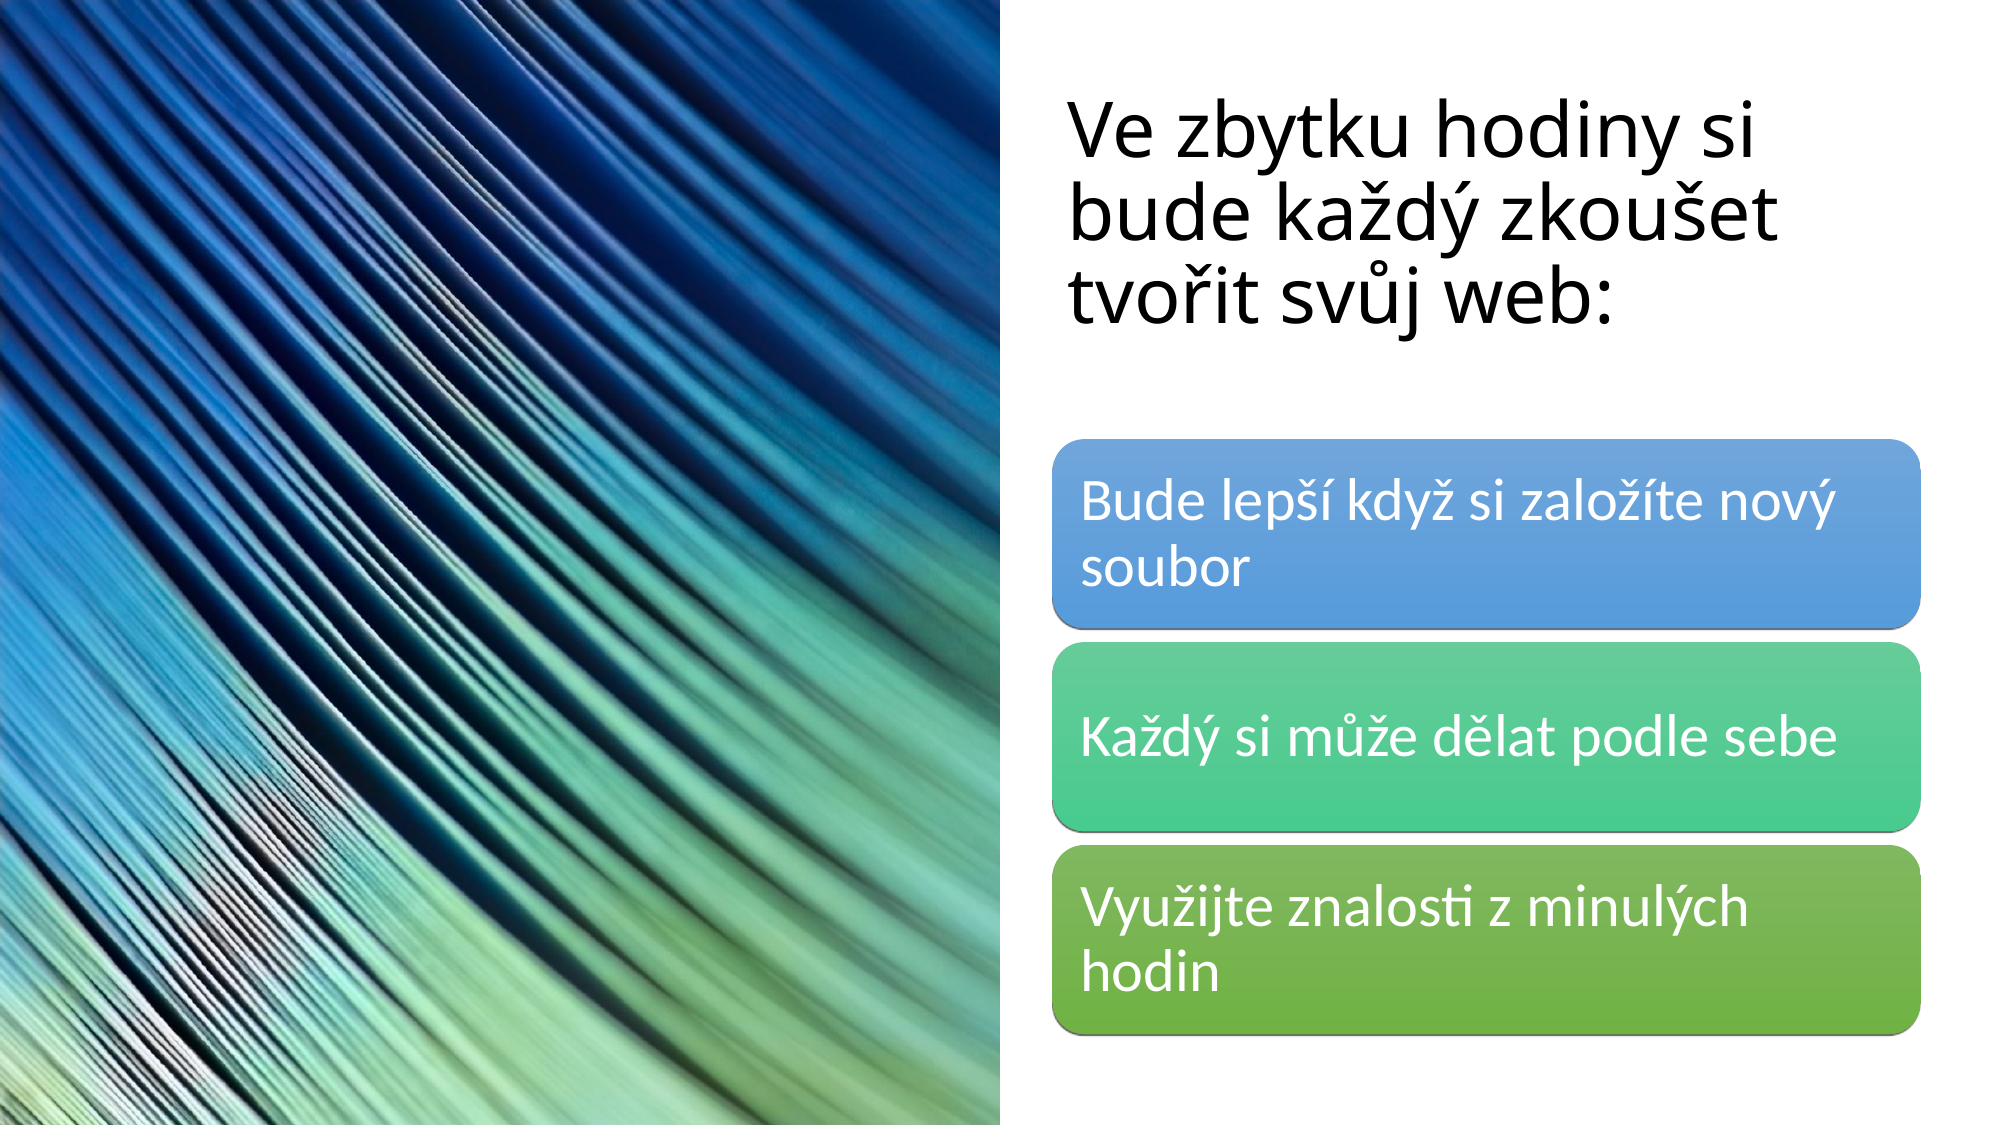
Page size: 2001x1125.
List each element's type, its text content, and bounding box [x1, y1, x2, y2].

text_box Využijte znalosti z minulých hodin [1052, 845, 1921, 1035]
text_box Bude lepší když si založíte nový soubor [1052, 439, 1921, 629]
picture [0, 0, 1000, 1125]
title Ve zbytku hodiny si bude každý zkoušet tvořit svůj web: [1052, 80, 1921, 348]
text_box Každý si může dělat podle sebe [1052, 642, 1921, 832]
